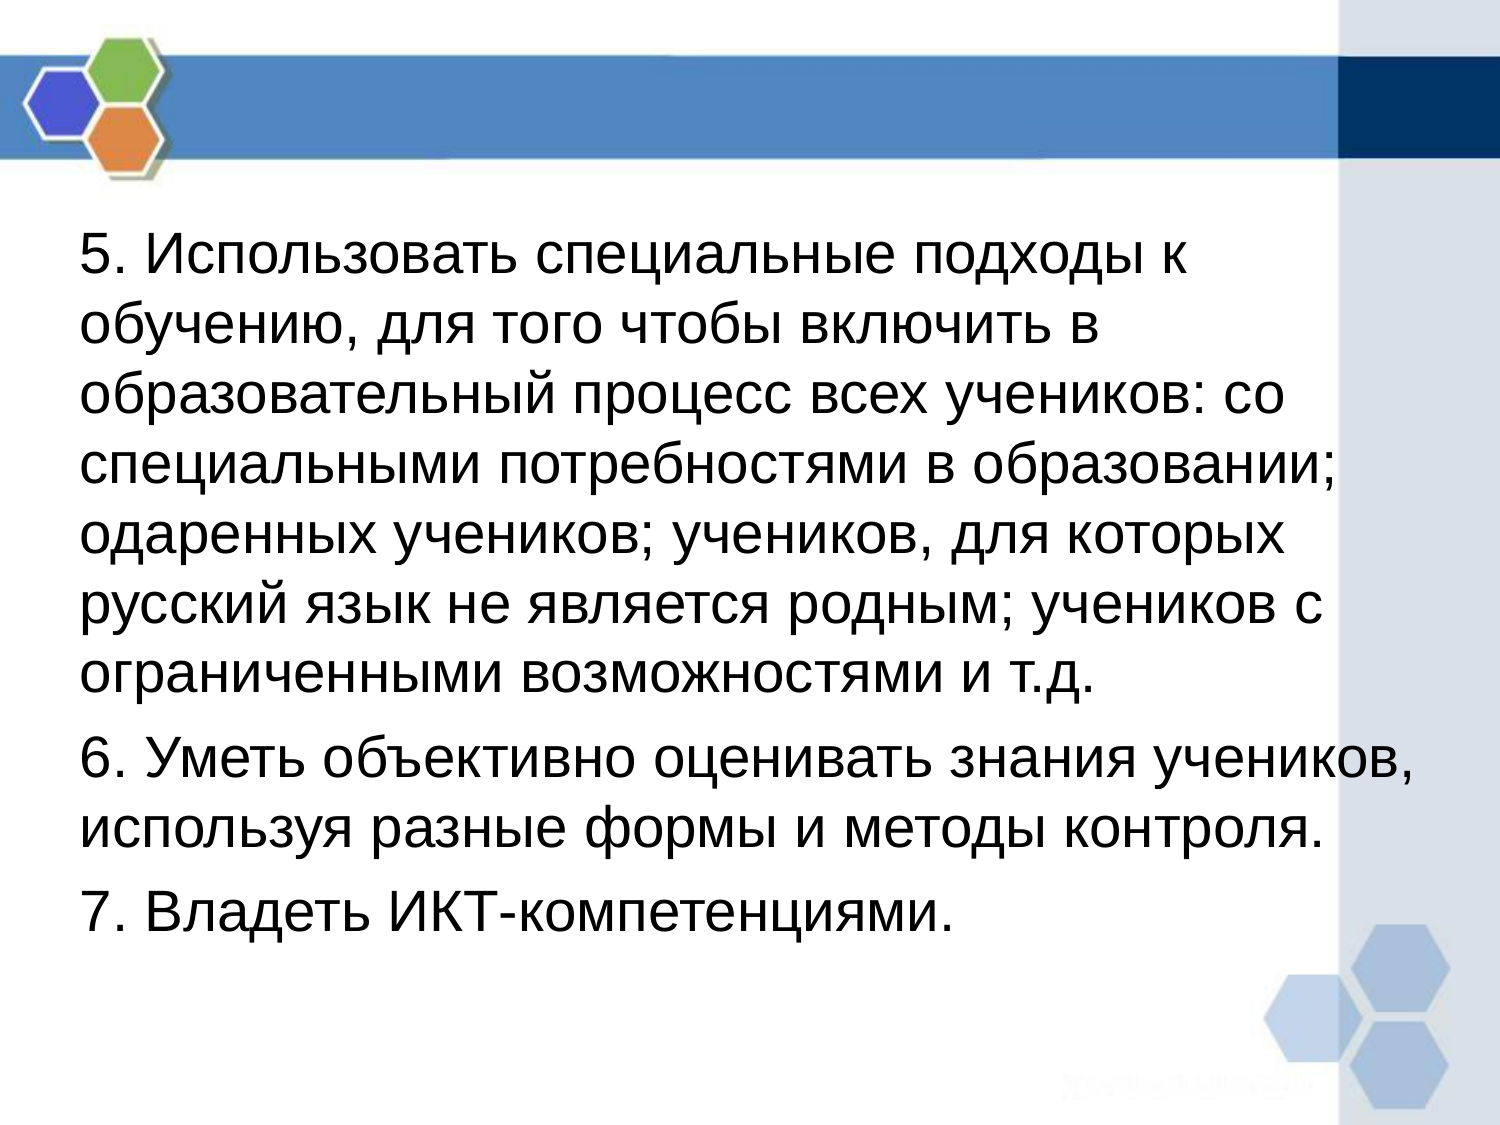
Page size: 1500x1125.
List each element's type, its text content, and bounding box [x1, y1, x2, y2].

list 5. Использовать специальные подходы к обучению, для того чтобы включить в образовательный процесс всех учеников: со специальными потребностями в образовании; одаренных учеников; учеников, для которых русский язык не является родным; учеников с ограниченными возможностями и т.д. 6. Уметь объективно оценивать знания учеников, используя разные формы и методы контроля. 7. Владеть ИКТ-компетенциями. [64, 208, 1483, 1012]
picture [0, 0, 1500, 1125]
